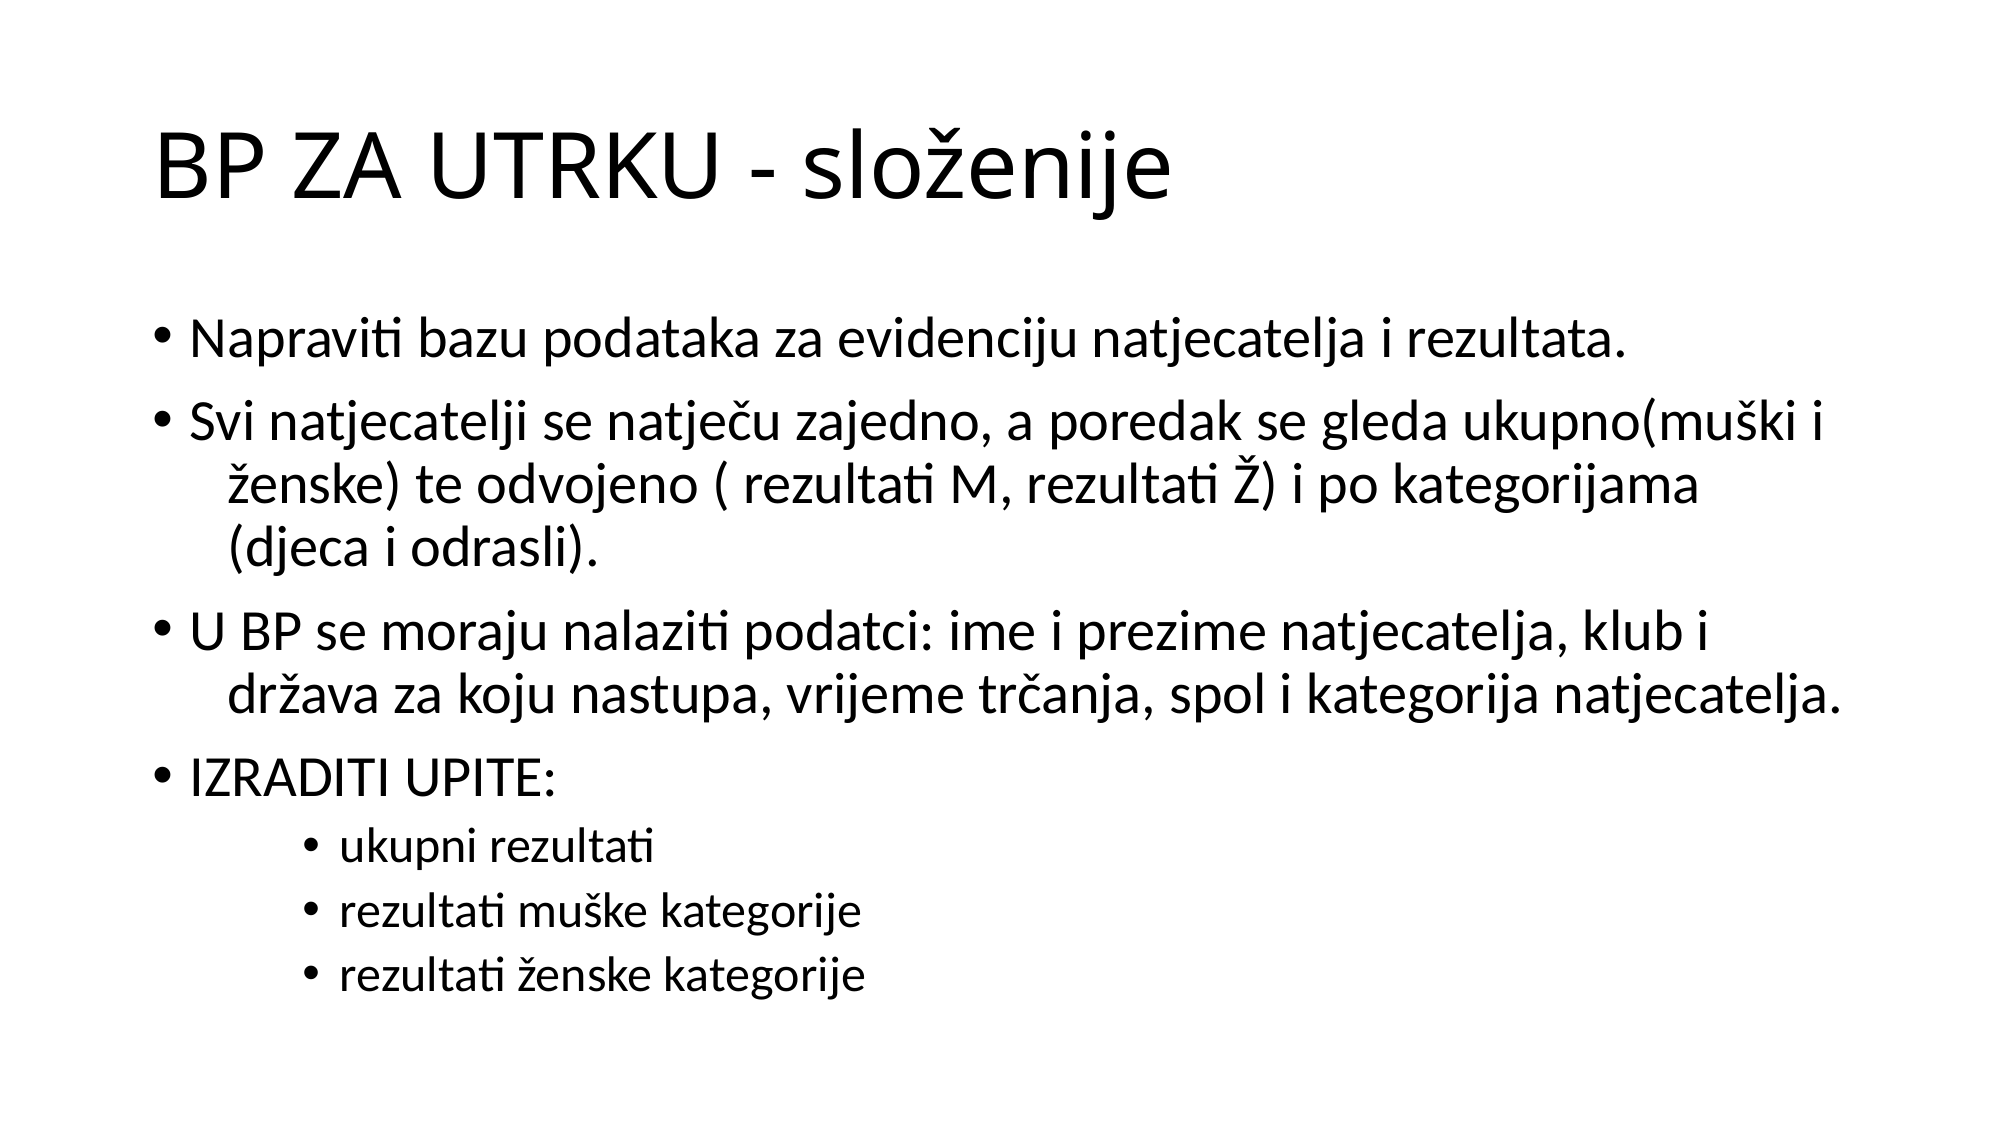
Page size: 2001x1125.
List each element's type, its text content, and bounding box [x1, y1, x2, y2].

list Napraviti bazu podataka za evidenciju natjecatelja i rezultata. Svi natjecatelji se natječu zajedno, a poredak se gleda ukupno(muški i ženske) te odvojeno ( rezultati M, rezultati Ž) i po kategorijama (djeca i odrasli). U BP se moraju nalaziti podatci: ime i prezime natjecatelja, klub i država za koju nastupa, vrijeme trčanja, spol i kategorija natjecatelja. IZRADITI UPITE: ukupni rezultati rezultati muške kategorije rezultati ženske kategorije [137, 299, 1863, 1014]
title BP ZA UTRKU - složenije [137, 59, 1863, 278]
